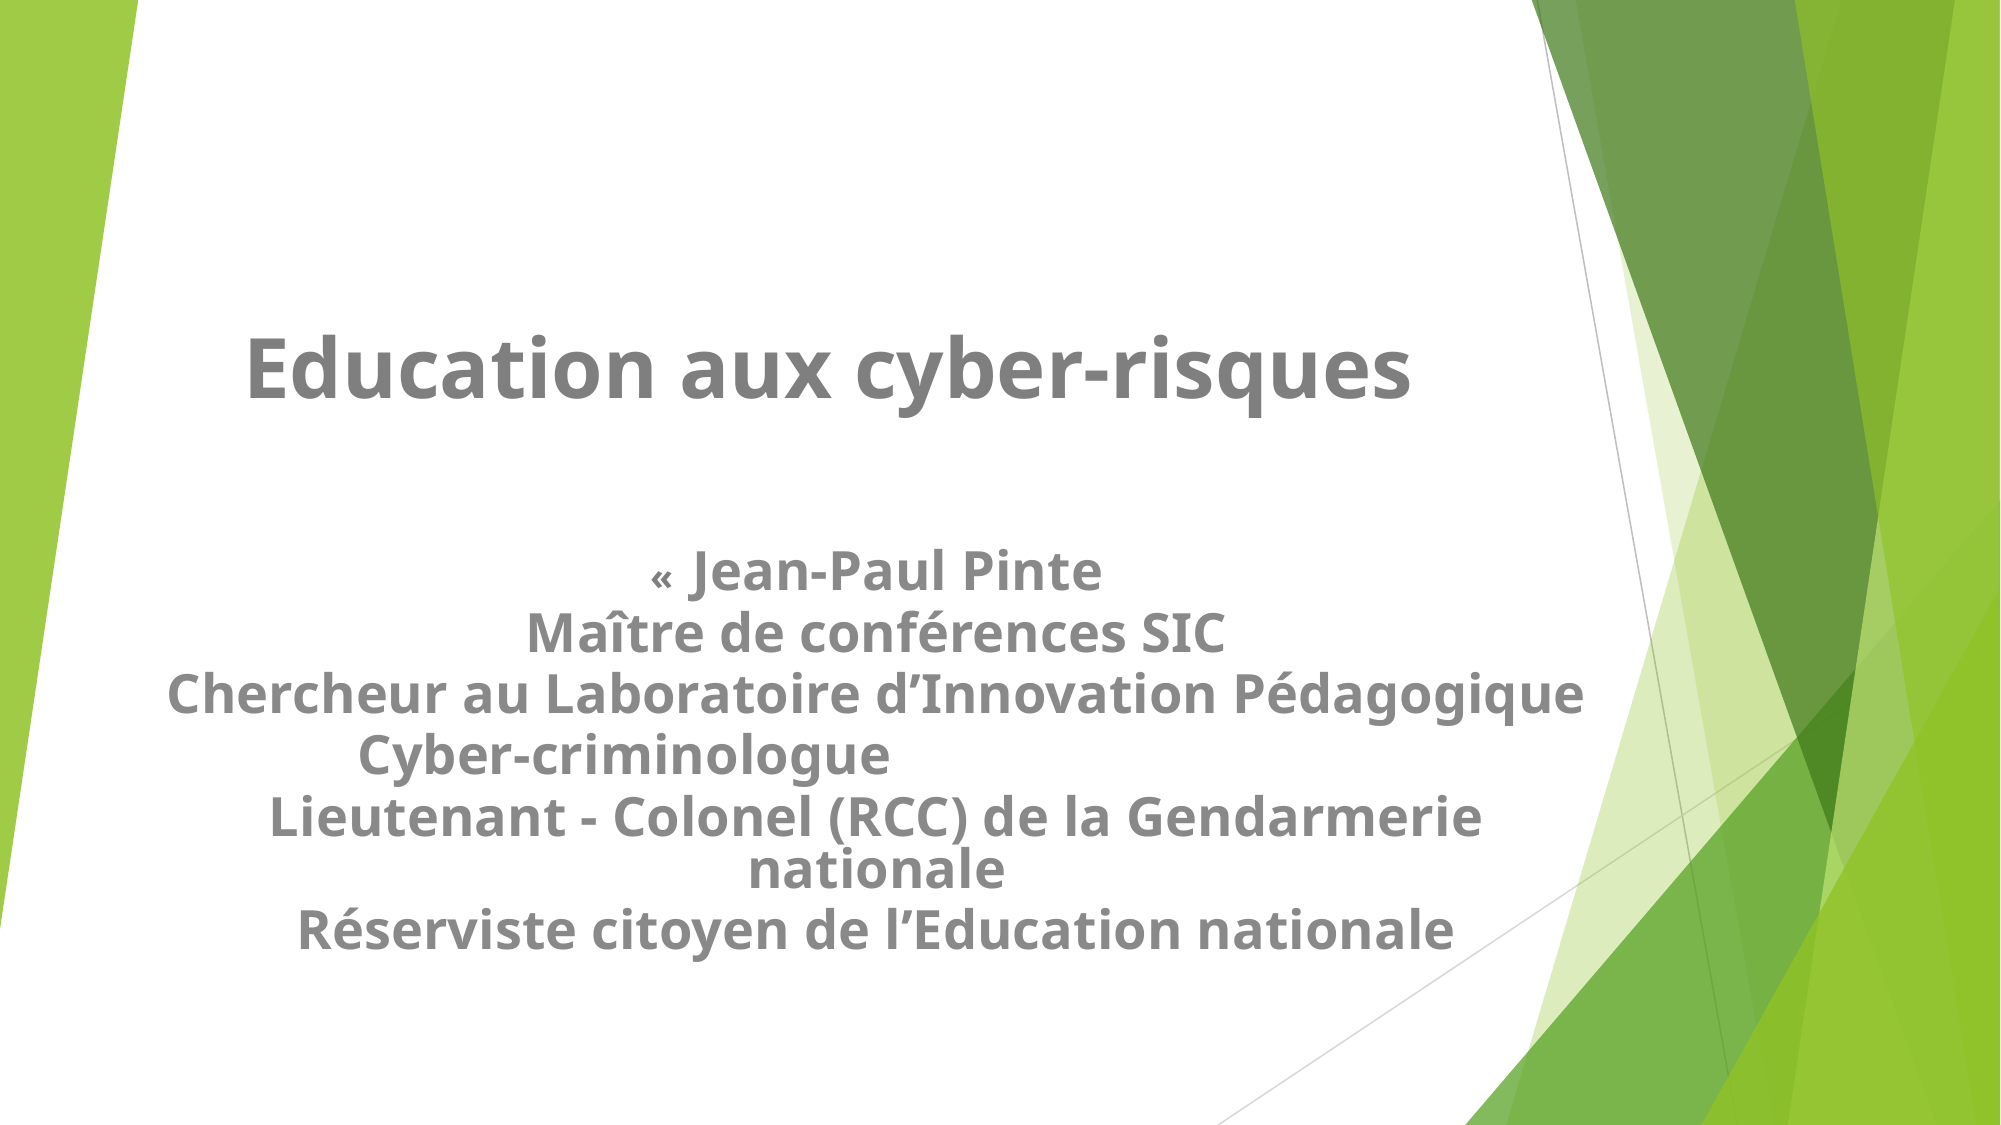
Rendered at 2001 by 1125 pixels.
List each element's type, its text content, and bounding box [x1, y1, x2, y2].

text_box « Jean-Paul Pinte Maître de conférences SIC Chercheur au Laboratoire d’Innovation Pédagogique Cyber-criminologue Lieutenant - Colonel (RCC) de la Gendarmerie nationale Réserviste citoyen de l’Education nationale [151, 487, 1634, 1017]
subtitle Education aux cyber-risques [228, 307, 1503, 487]
